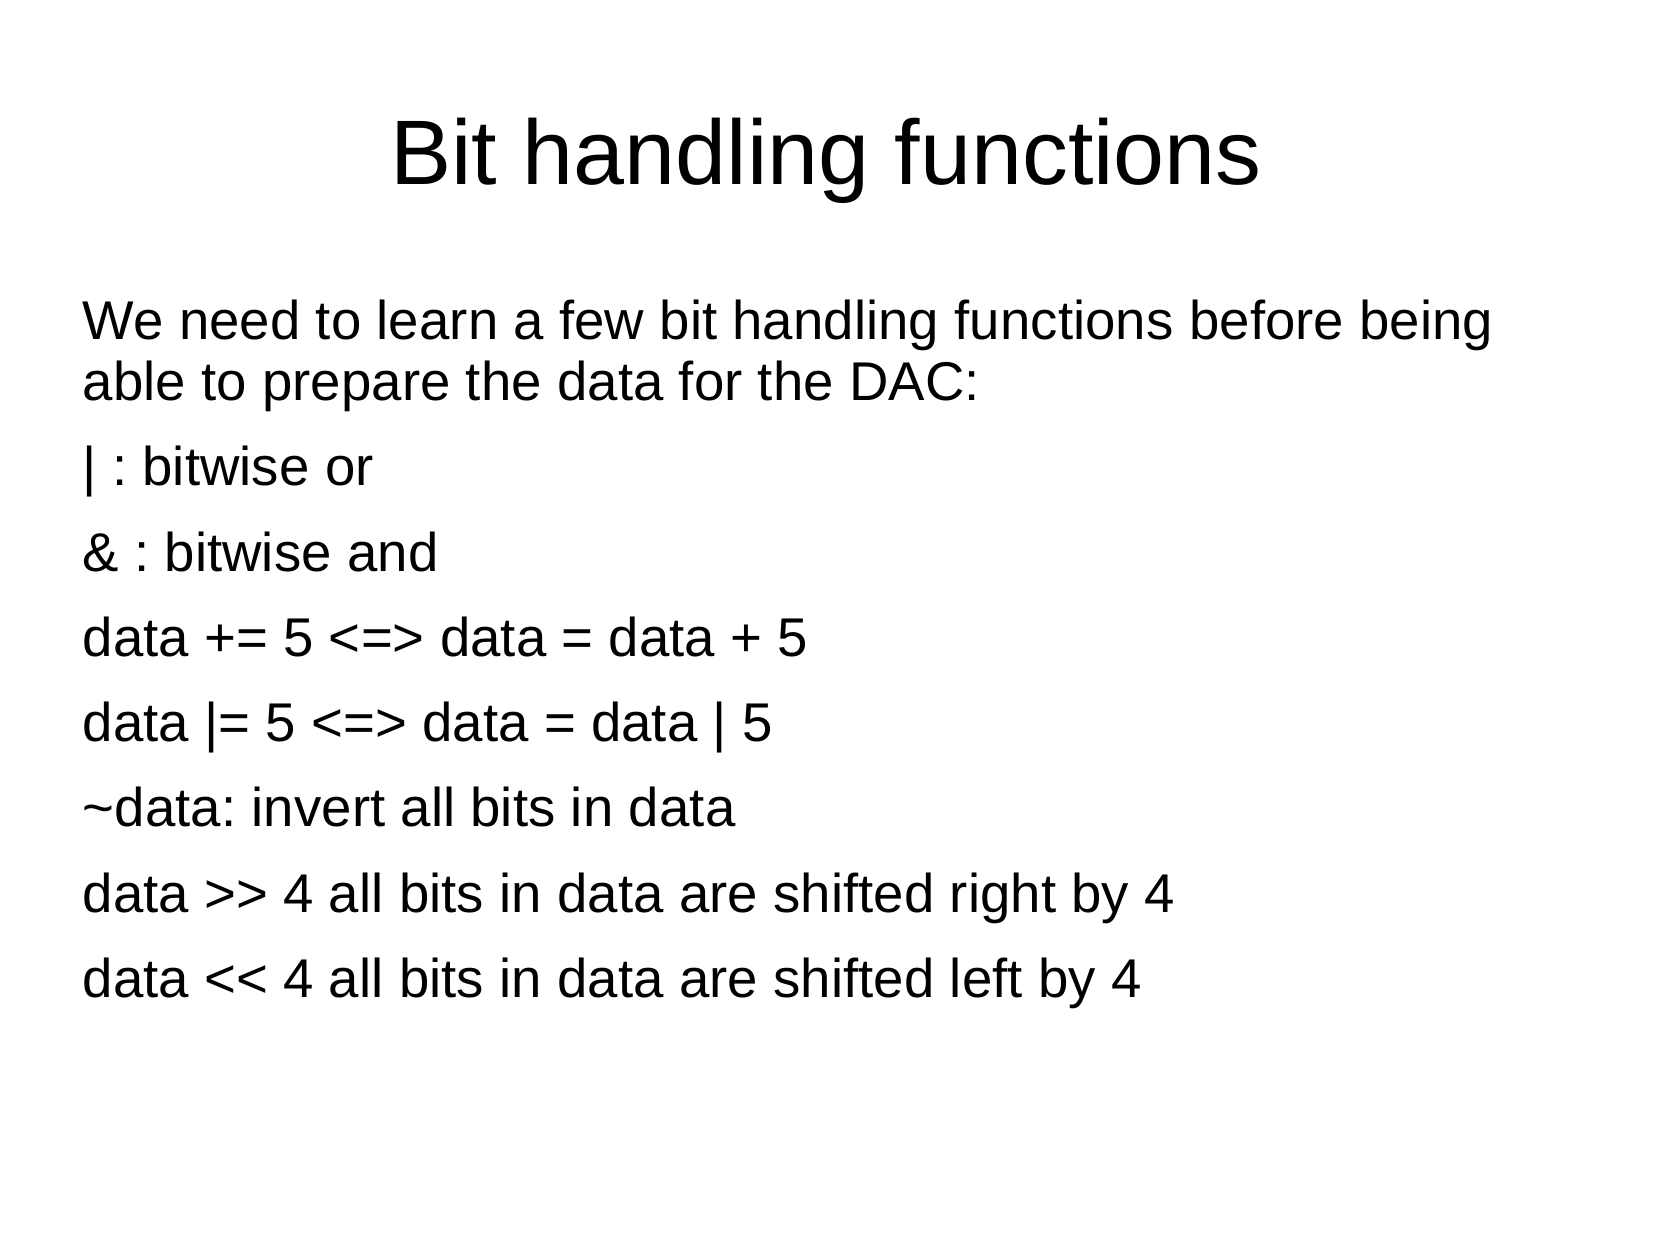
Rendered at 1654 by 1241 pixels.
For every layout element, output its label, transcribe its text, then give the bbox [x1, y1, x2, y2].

title Bit handling functions [82, 49, 1571, 257]
list We need to learn a few bit handling functions before being able to prepare the data for the DAC: | : bitwise or & : bitwise and data += 5 <=> data = data + 5 data |= 5 <=> data = data | 5 ~data: invert all bits in data data >> 4 all bits in data are shifted right by 4 data << 4 all bits in data are shifted left by 4 [82, 290, 1571, 1010]
